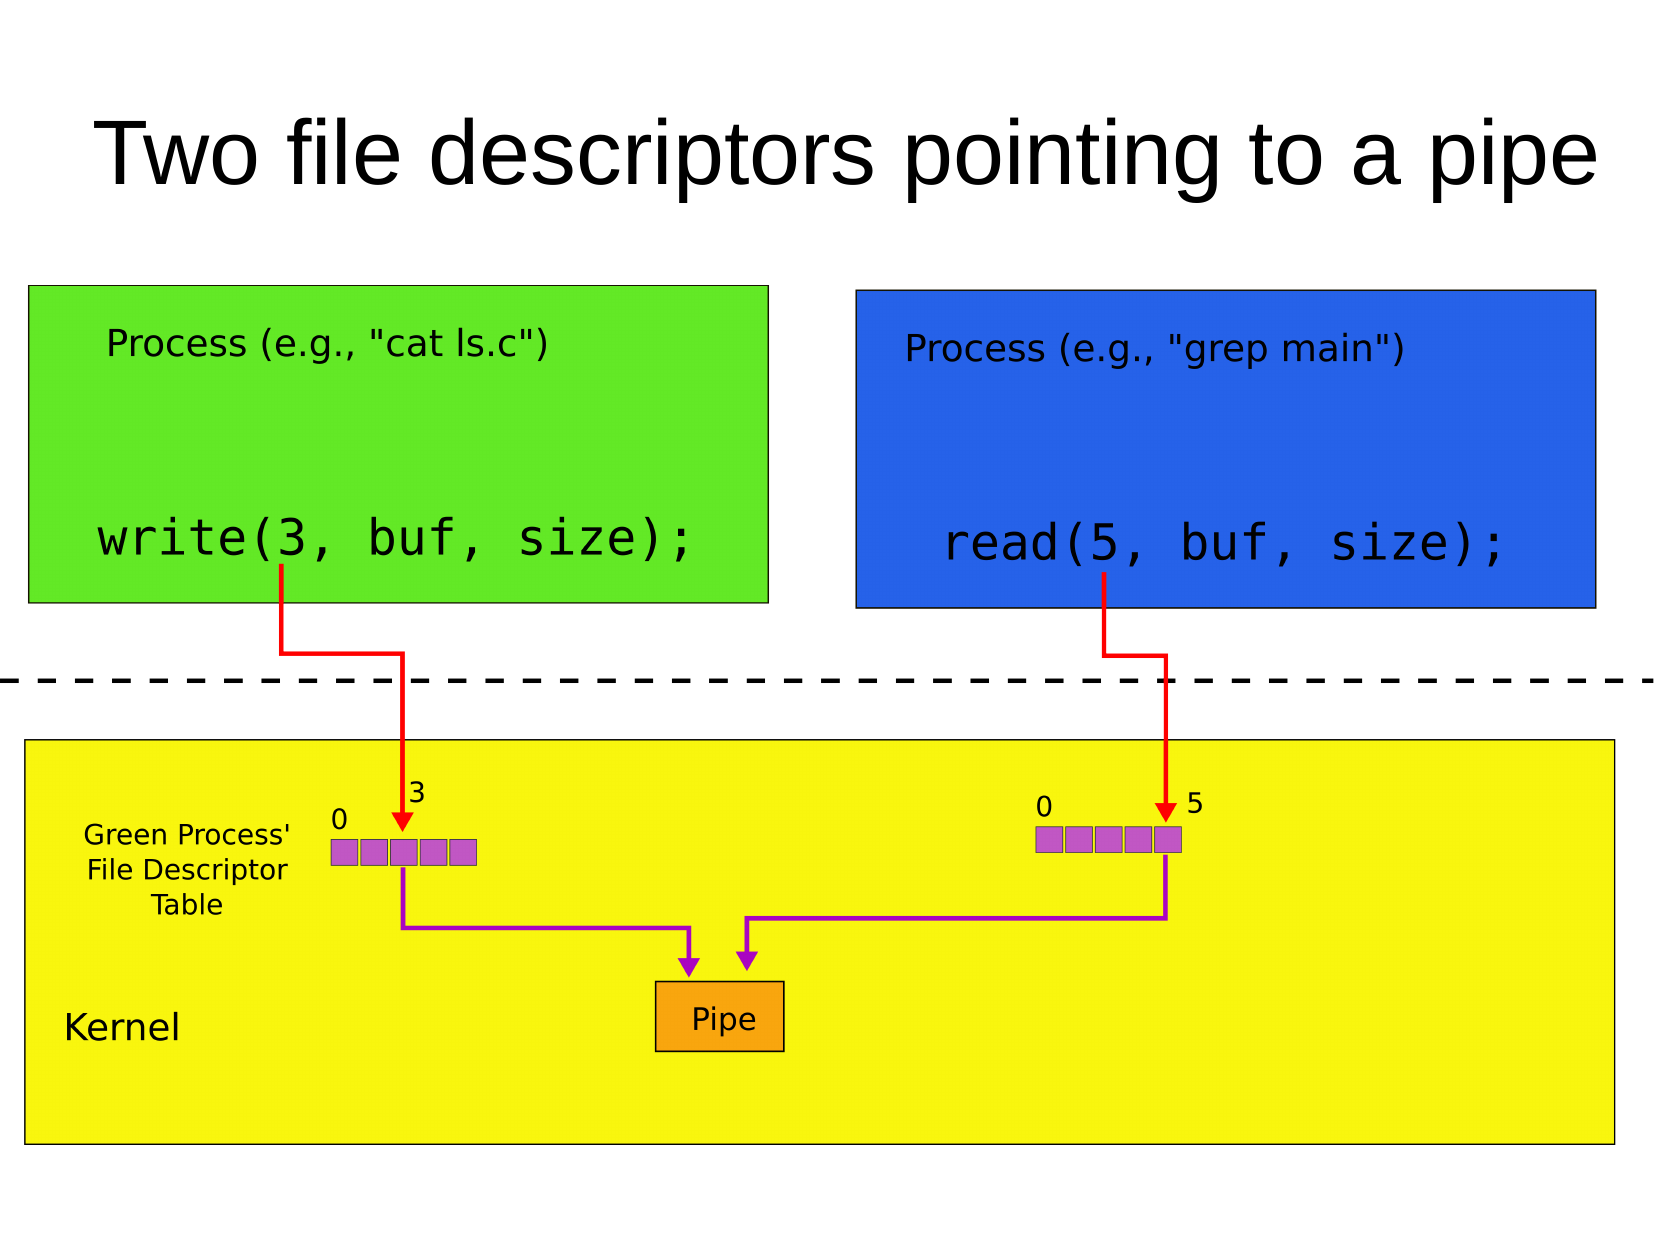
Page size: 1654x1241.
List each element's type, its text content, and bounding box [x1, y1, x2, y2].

title Two file descriptors pointing to a pipe [82, 49, 1613, 257]
picture [0, 285, 1654, 1145]
